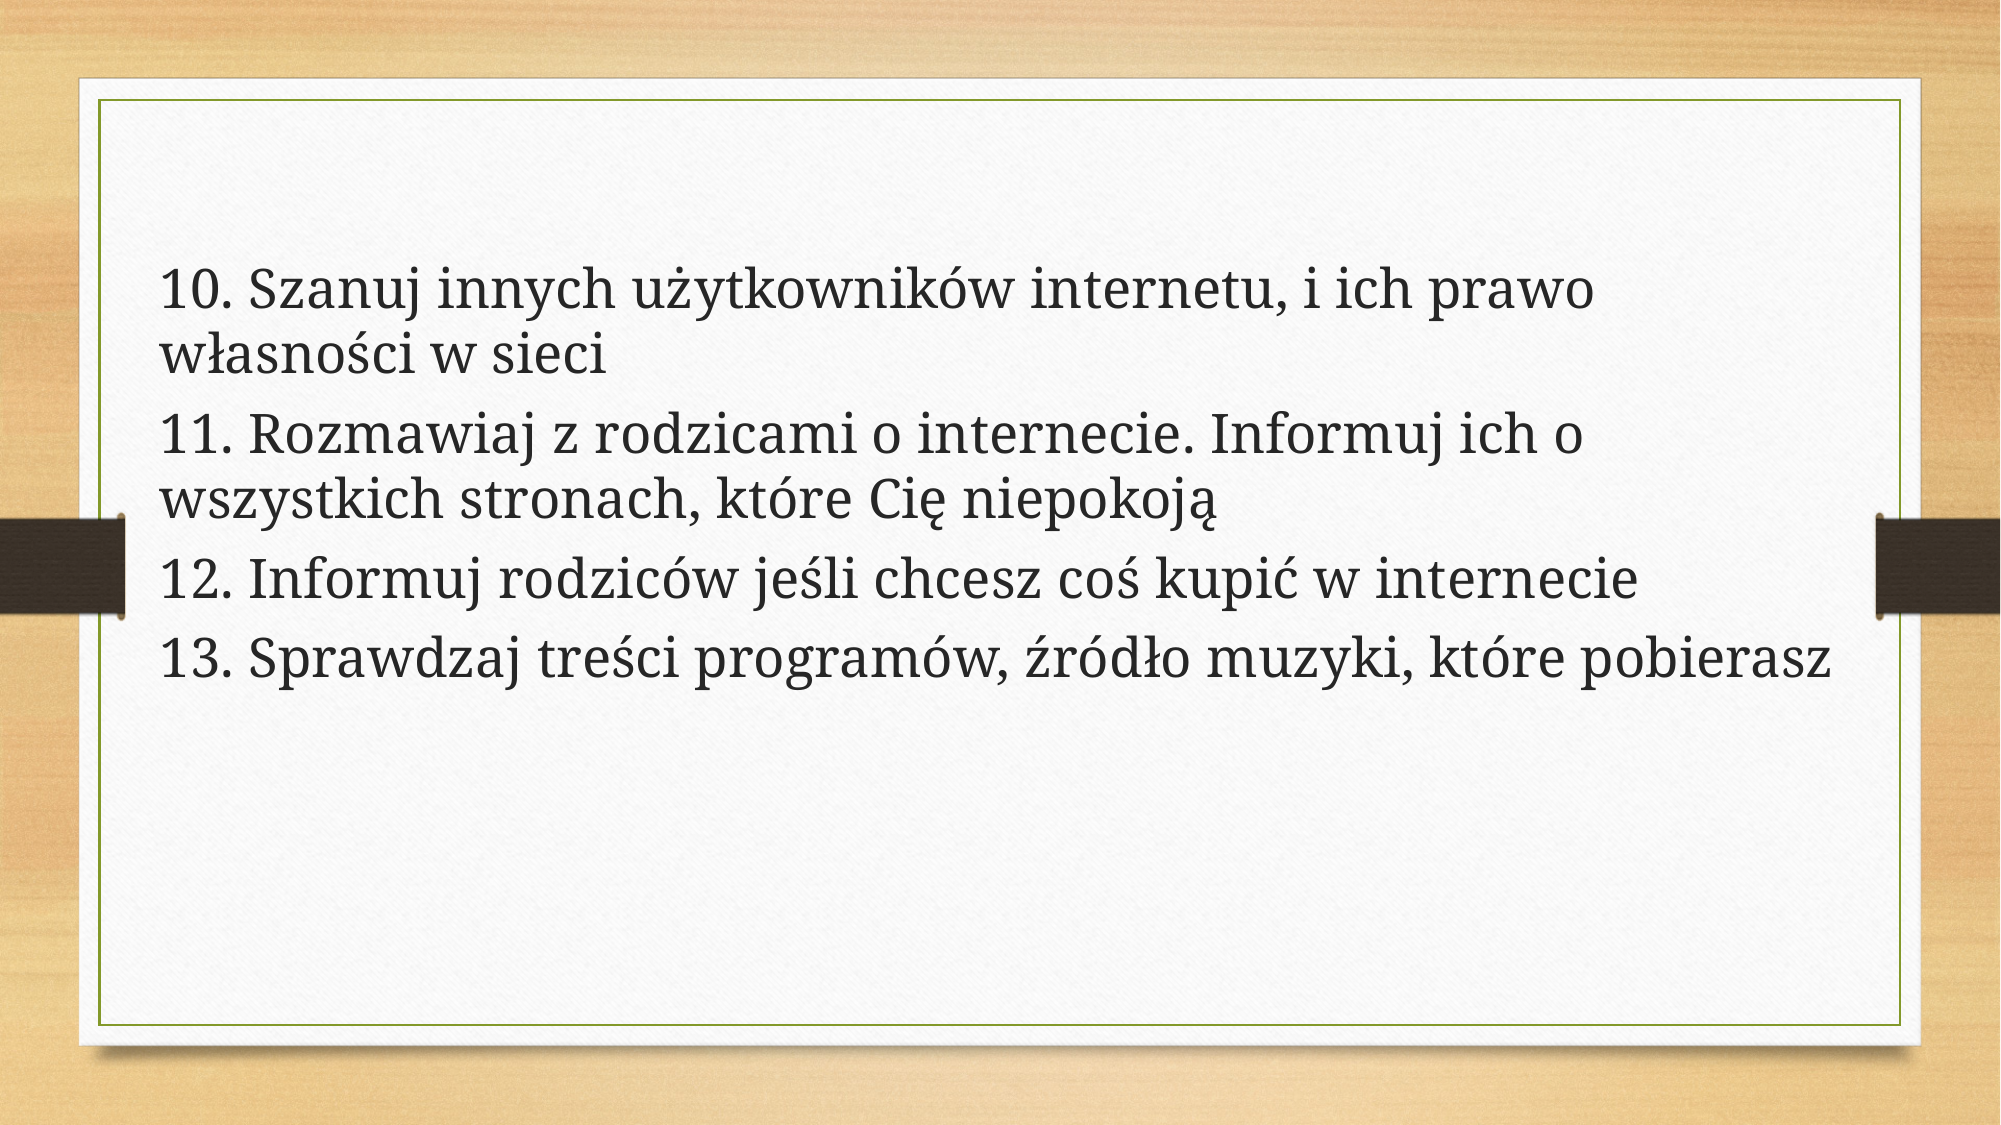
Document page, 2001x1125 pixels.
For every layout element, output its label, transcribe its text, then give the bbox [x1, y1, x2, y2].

list 10. Szanuj innych użytkowników internetu, i ich prawo własności w sieci 11. Rozmawiaj z rodzicami o internecie. Informuj ich o wszystkich stronach, które Cię niepokoją 12. Informuj rodziców jeśli chcesz coś kupić w internecie 13. Sprawdzaj treści programów, źródło muzyki, które pobierasz [144, 246, 1856, 757]
